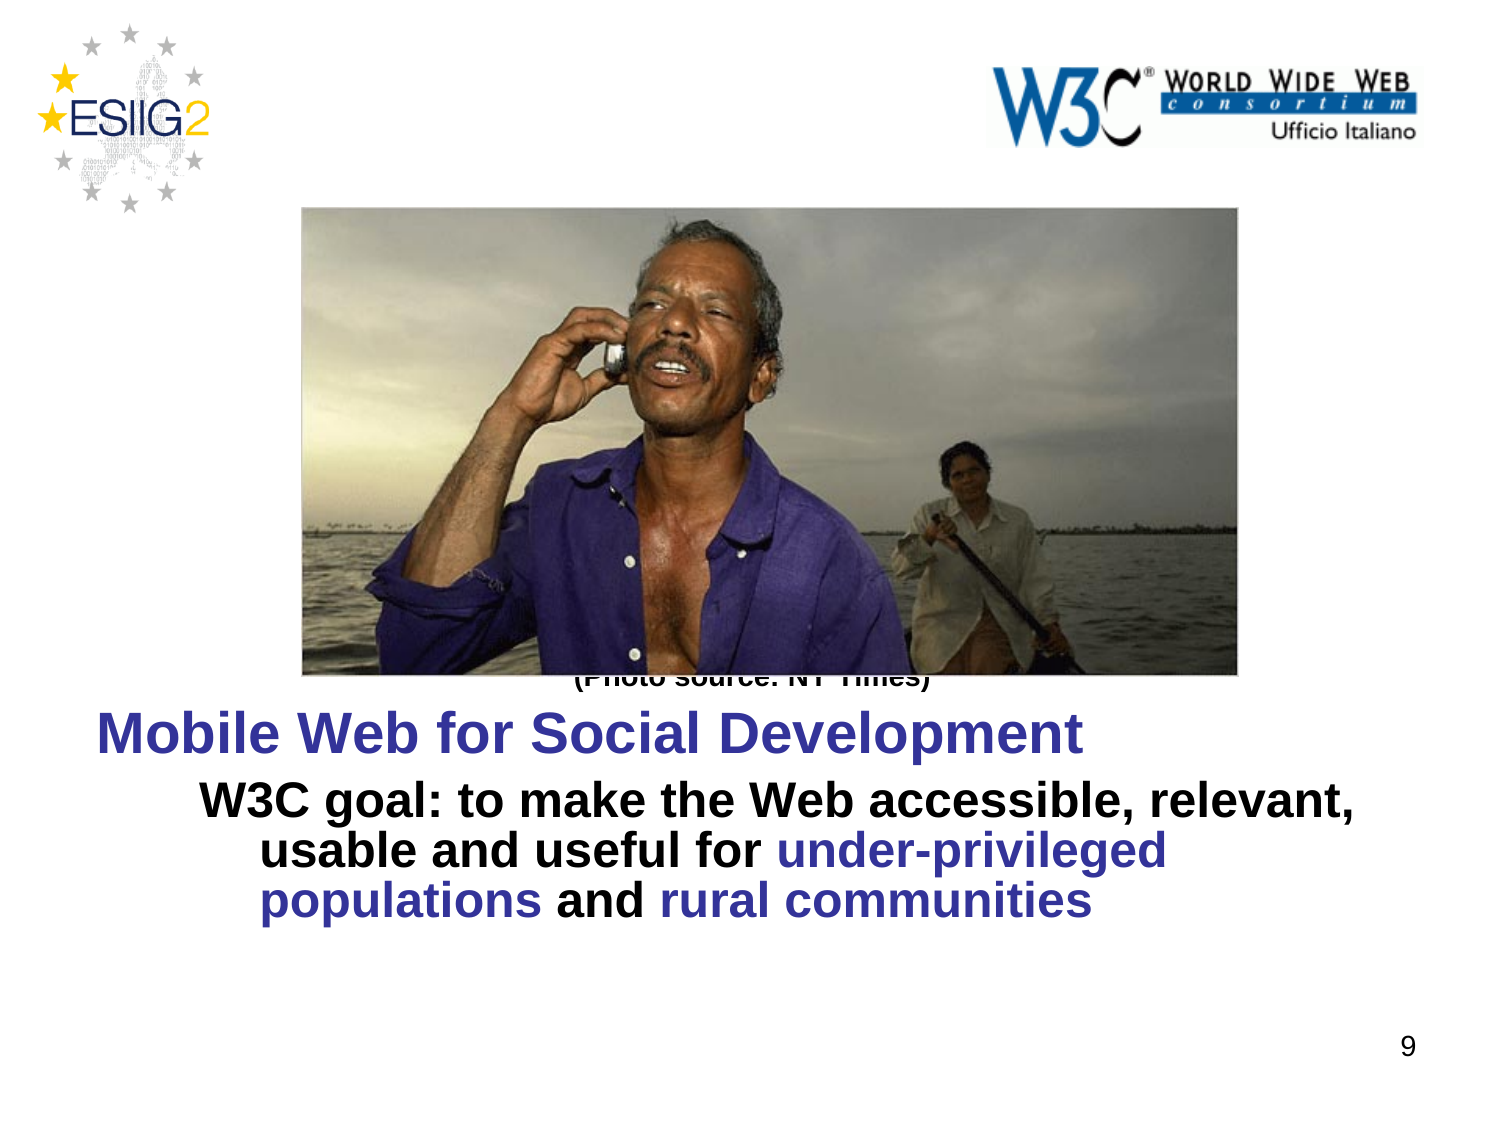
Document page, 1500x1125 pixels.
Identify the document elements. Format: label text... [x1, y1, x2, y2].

list (Photo source: NY Times) Mobile Web for Social Development W3C goal: to make the Web accessible, relevant, usable and useful for under-privileged populations and rural communities [88, 219, 1424, 1000]
text_box <numero> [1382, 1019, 1435, 1070]
picture [35, 23, 211, 214]
picture [986, 66, 1424, 148]
picture [301, 207, 1239, 677]
